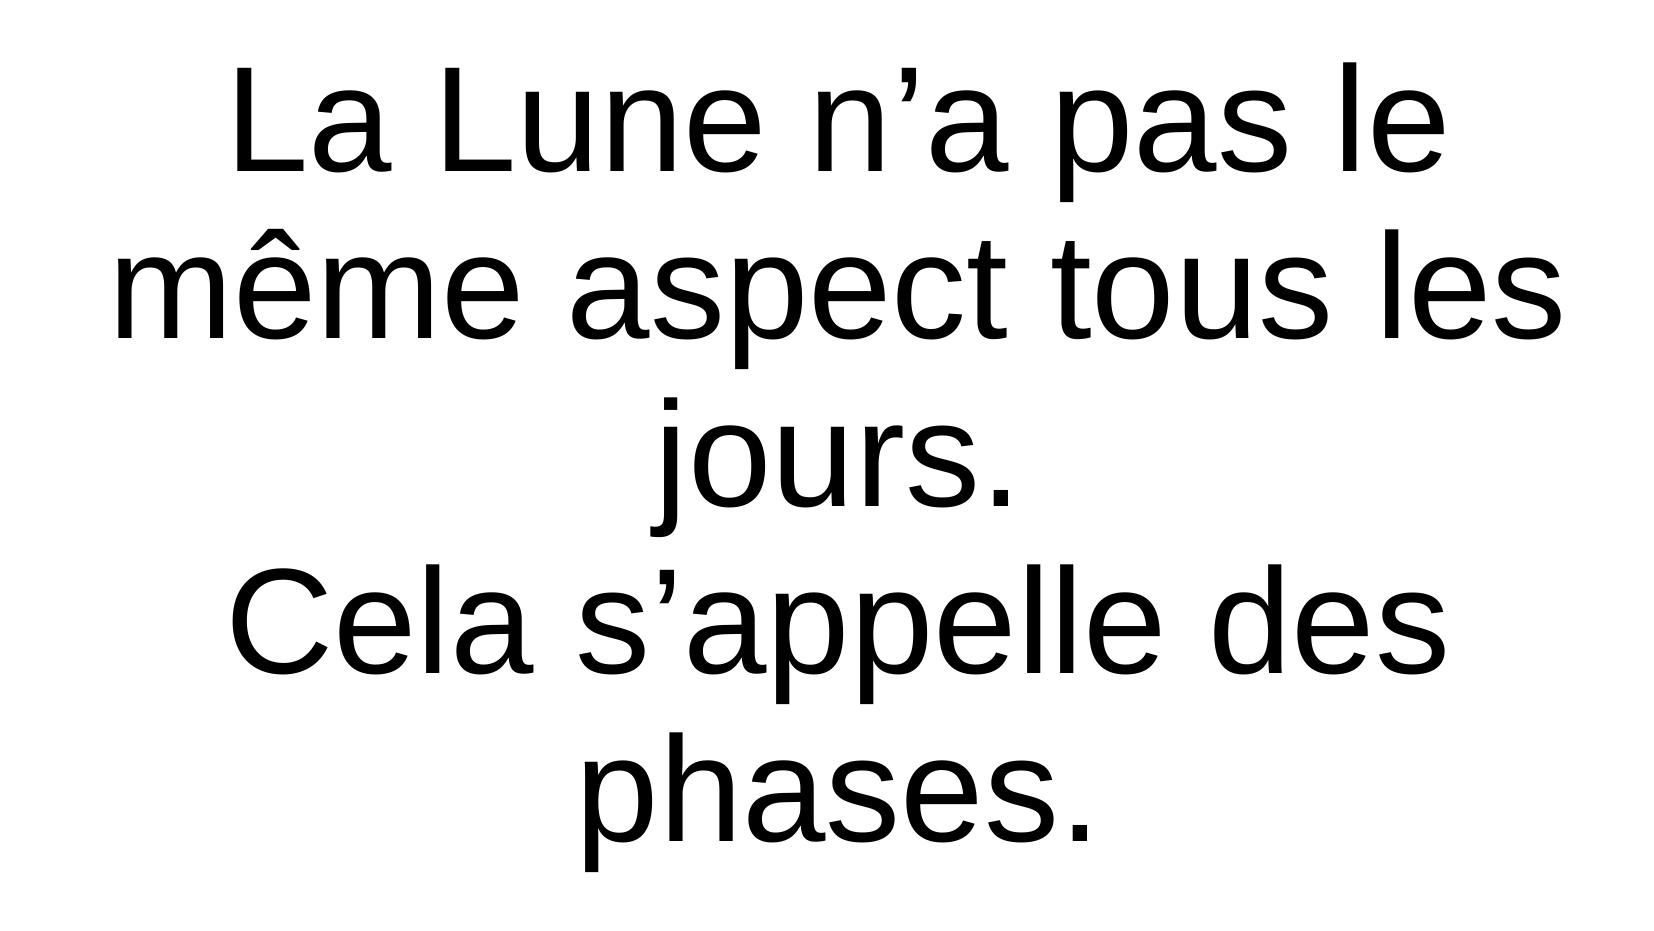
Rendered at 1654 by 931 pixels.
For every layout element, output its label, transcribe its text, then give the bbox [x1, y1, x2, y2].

subtitle La Lune n’a pas le même aspect tous les jours. Cela s’appelle des phases. [94, 35, 1583, 874]
